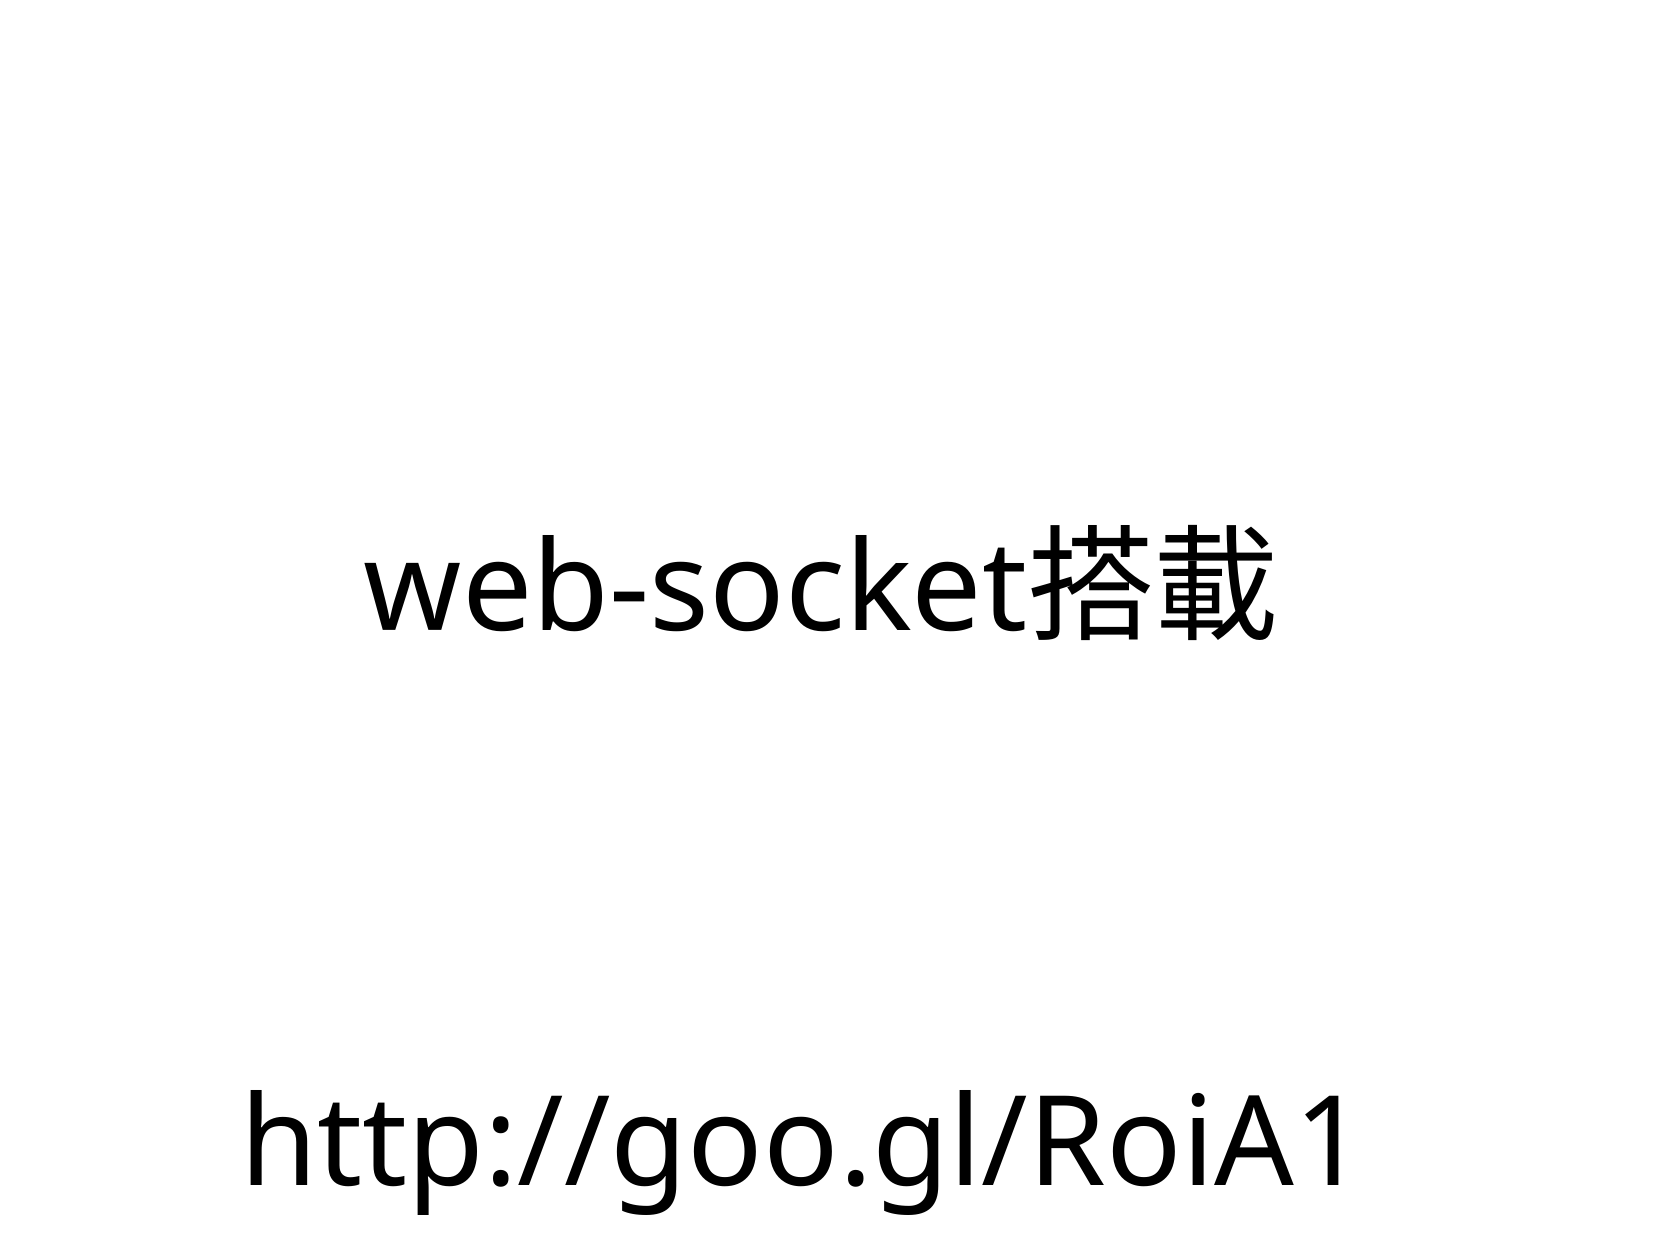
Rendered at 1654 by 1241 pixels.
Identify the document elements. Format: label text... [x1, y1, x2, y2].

title web-socket搭載 [76, 472, 1565, 680]
title http://goo.gl/RoiA1 [59, 1033, 1548, 1241]
